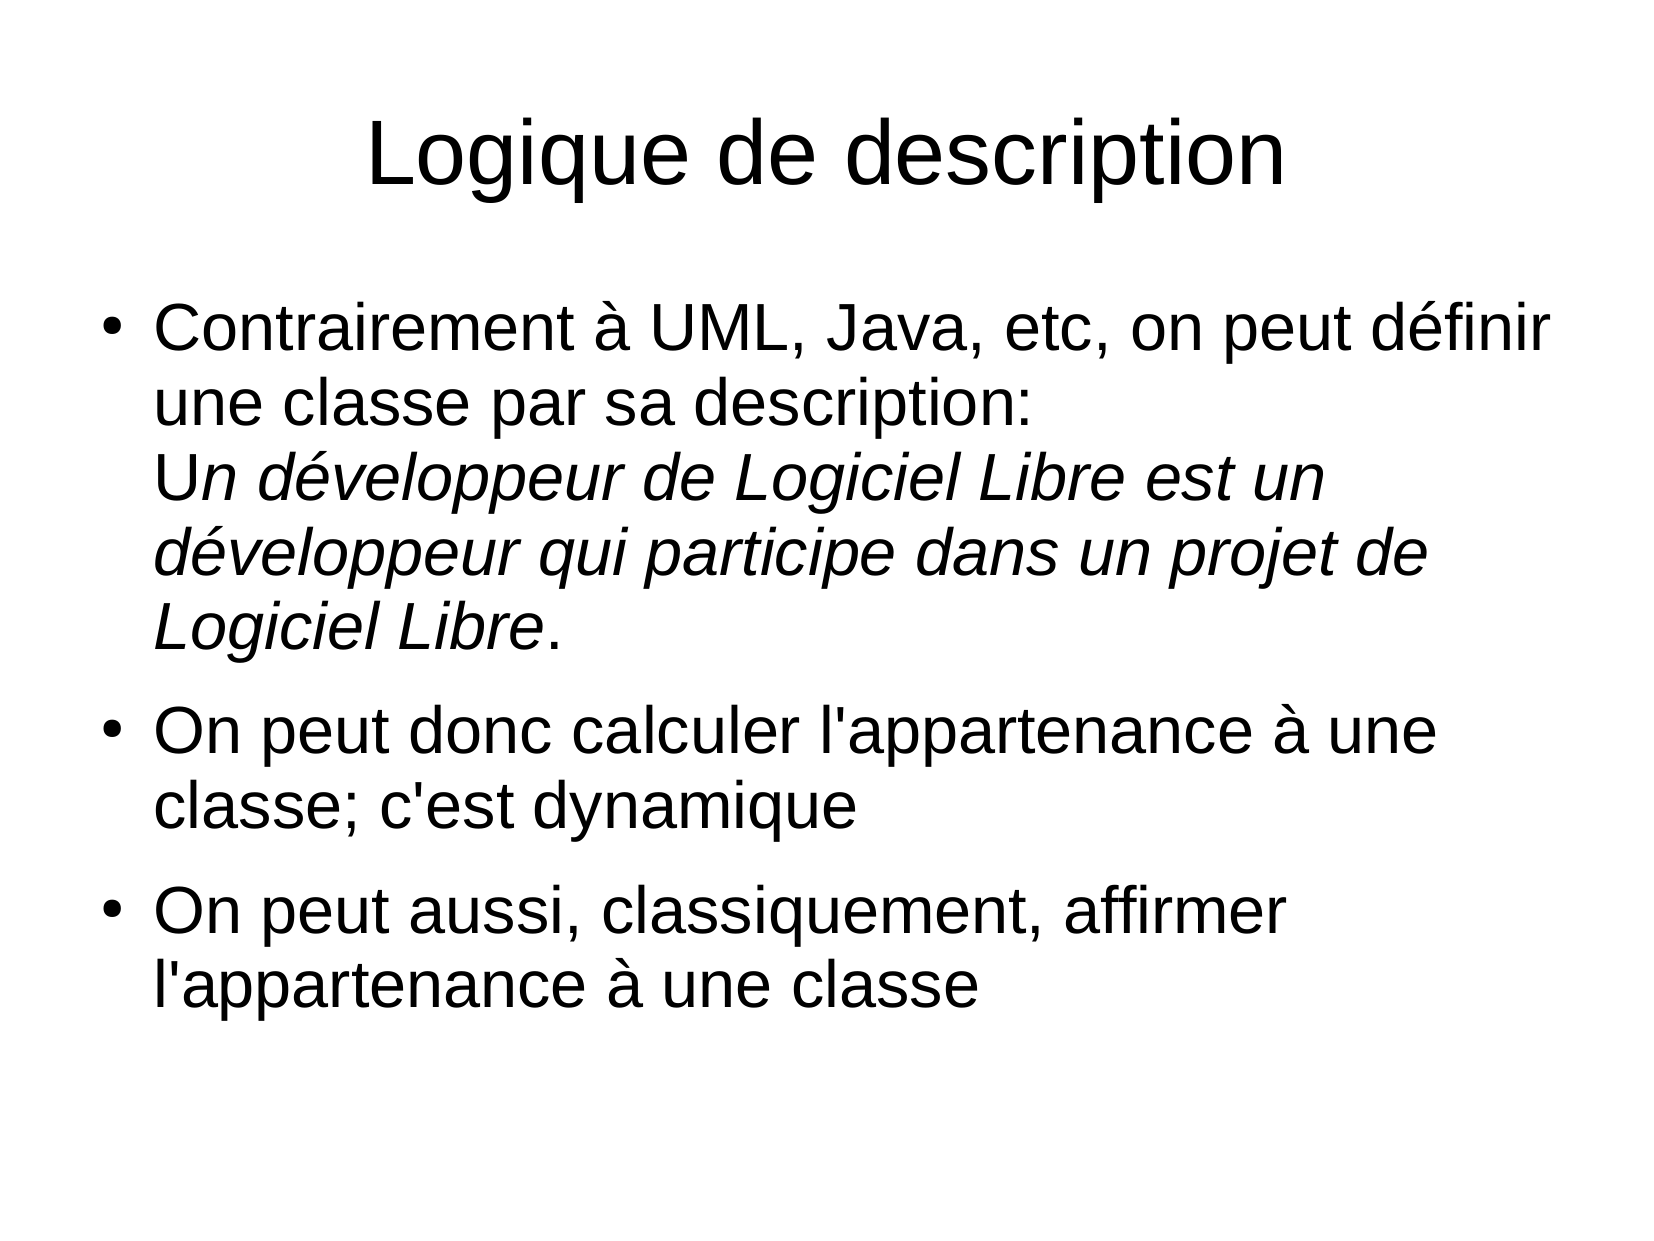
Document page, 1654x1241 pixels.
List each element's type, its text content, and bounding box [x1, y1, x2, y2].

list Contrairement à UML, Java, etc, on peut définir une classe par sa description: Un développeur de Logiciel Libre est un développeur qui participe dans un projet de Logiciel Libre. On peut donc calculer l'appartenance à une classe; c'est dynamique On peut aussi, classiquement, affirmer l'appartenance à une classe [82, 290, 1571, 1109]
title Logique de description [82, 56, 1571, 250]
